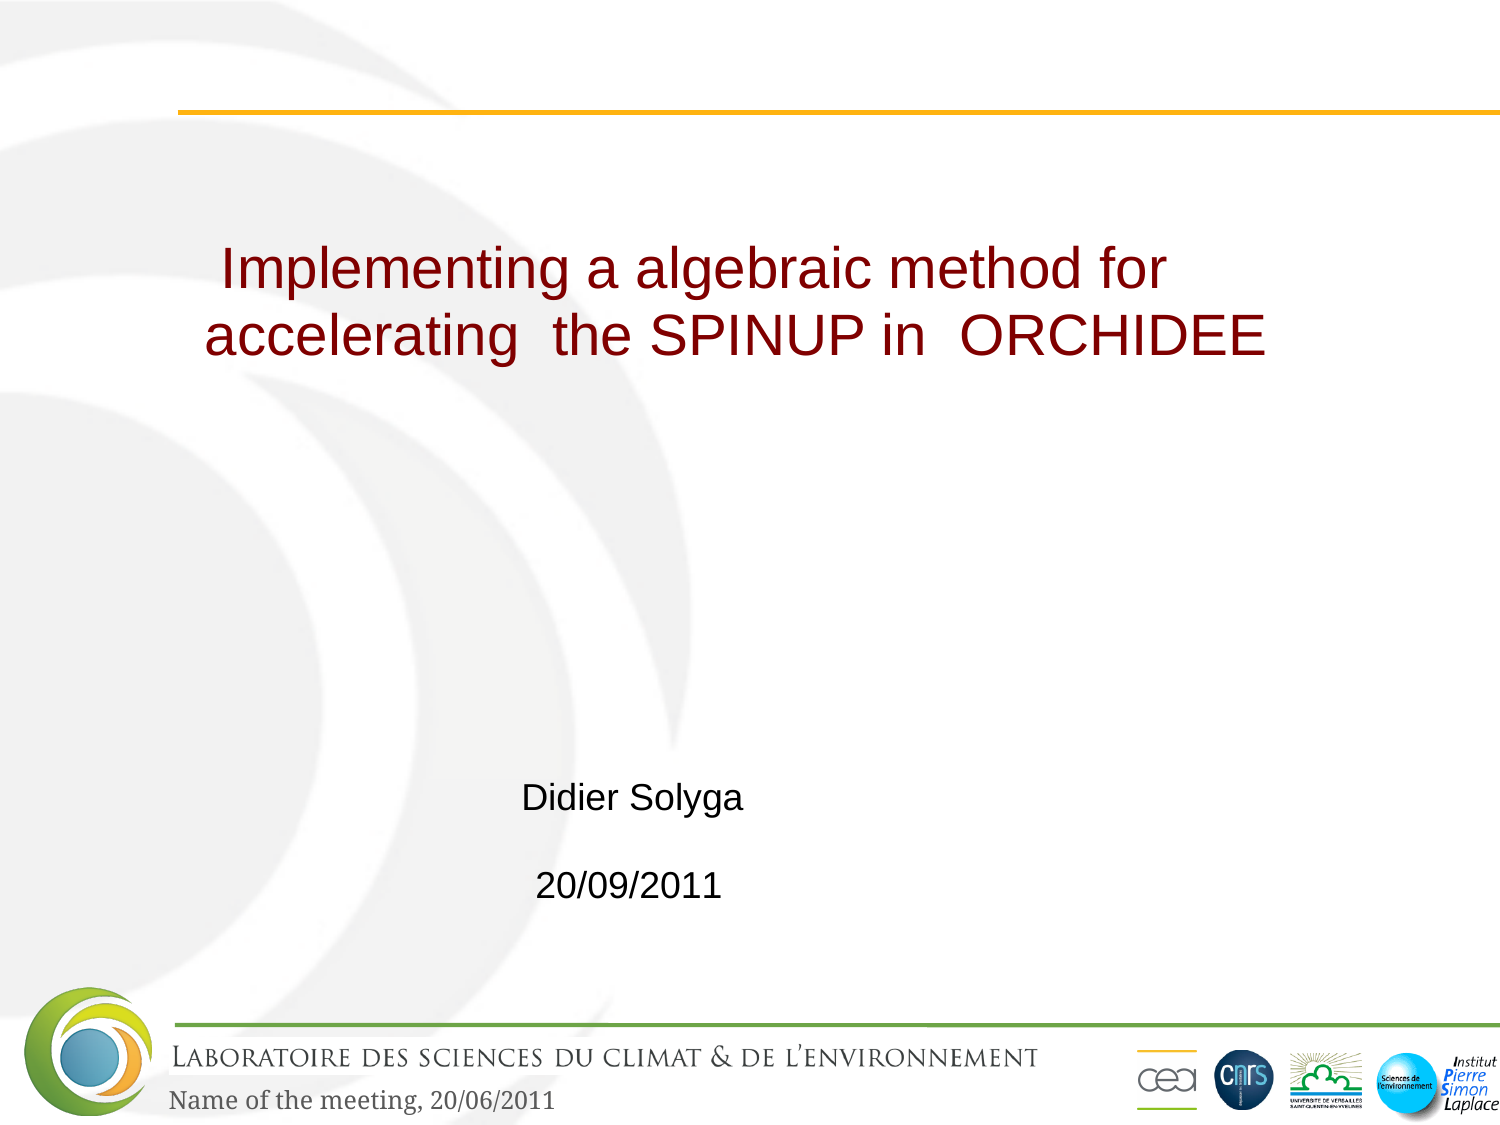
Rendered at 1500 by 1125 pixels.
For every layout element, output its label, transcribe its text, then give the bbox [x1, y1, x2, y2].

title Implementing a algebraic method for accelerating the SPINUP in ORCHIDEE Didier Solyga 20/09/2011 [75, 44, 1425, 1006]
picture [0, 0, 1500, 1125]
